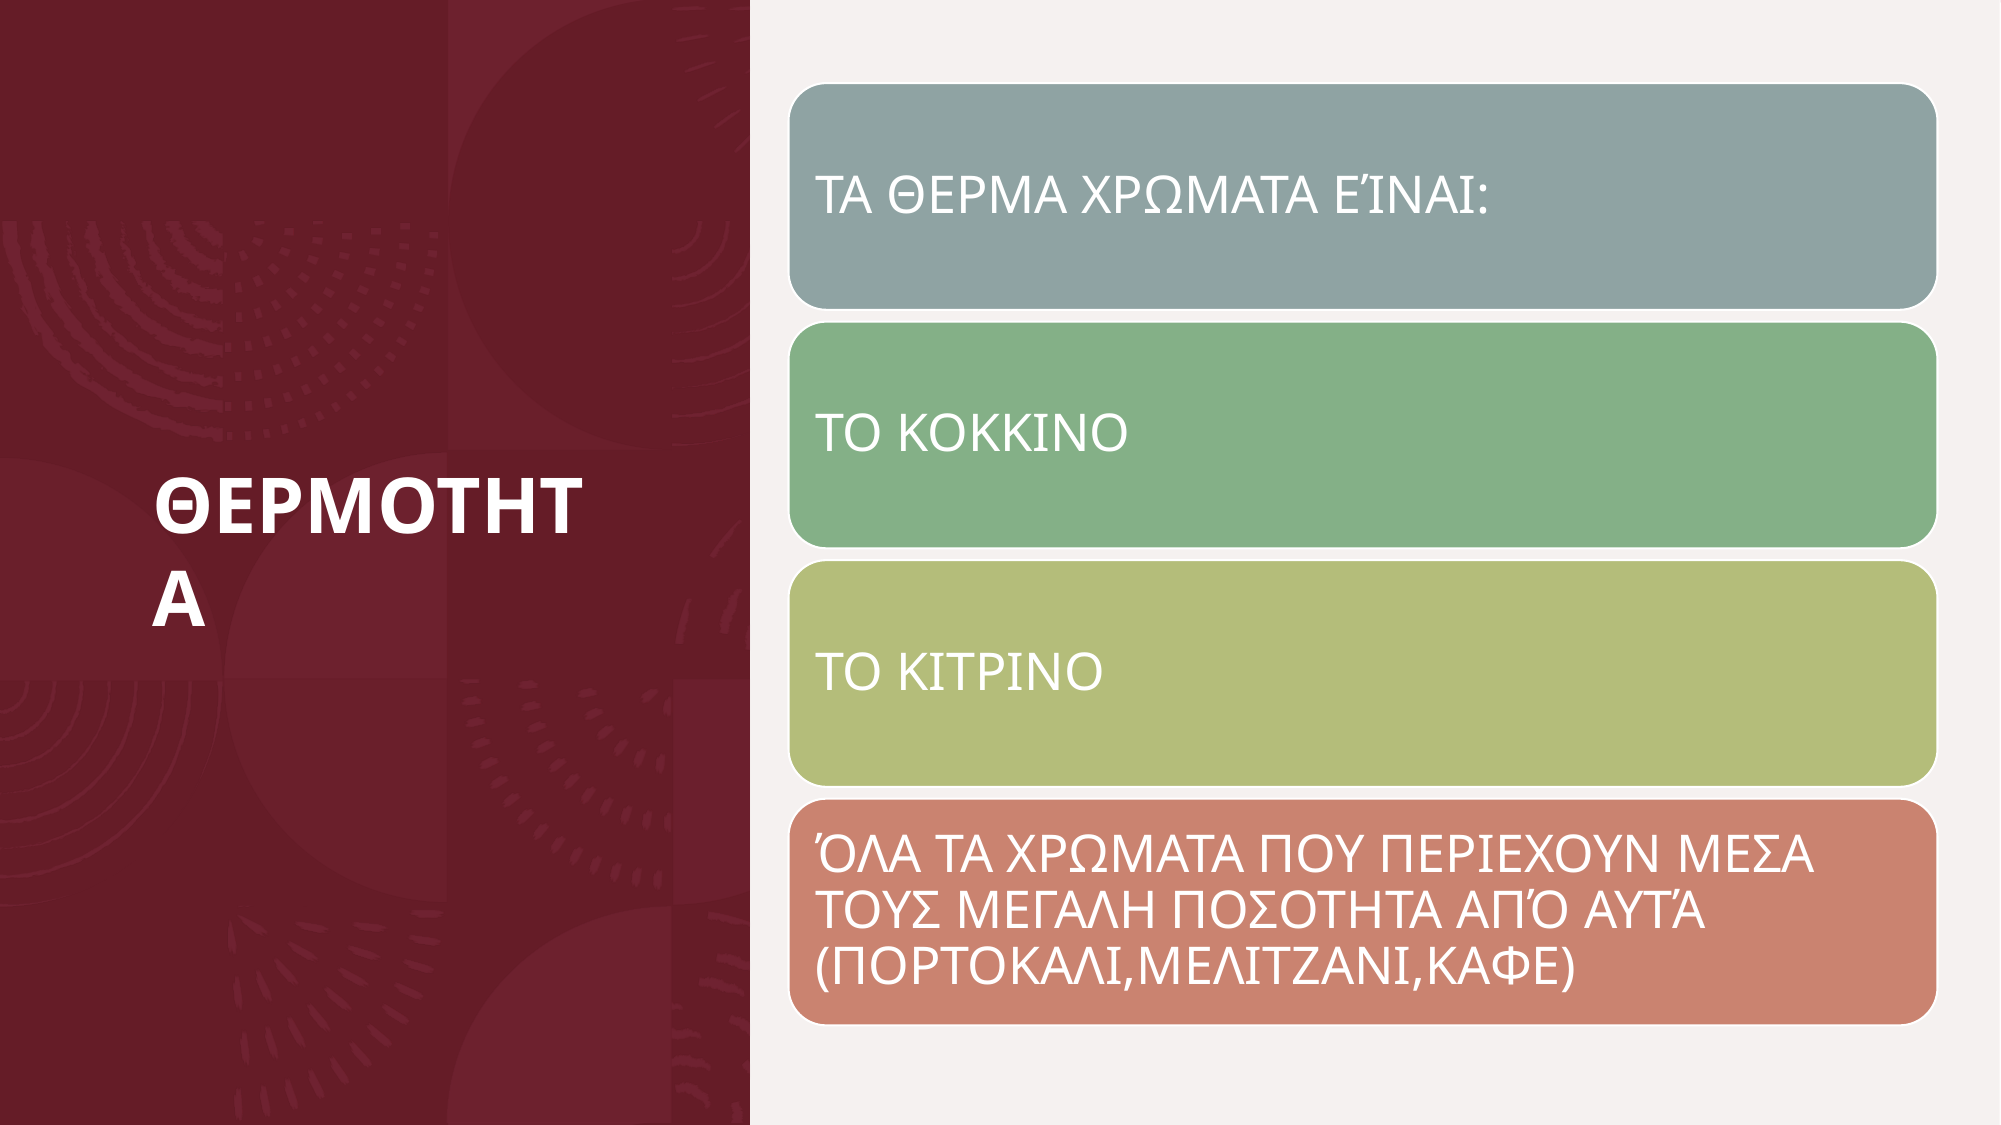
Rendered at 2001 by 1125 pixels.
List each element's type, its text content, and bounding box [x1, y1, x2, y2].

text_box ΤΑ ΘΕΡΜΑ ΧΡΩΜΑΤΑ ΕΊΝΑΙ: [788, 83, 1938, 310]
text_box [0, 0, 2000, 1125]
text_box ΌΛΑ ΤΑ ΧΡΩΜΑΤΑ ΠΟΥ ΠΕΡΙΕΧΟΥΝ ΜΕΣΑ ΤΟΥΣ ΜΕΓΑΛΗ ΠΟΣΟΤΗΤΑ ΑΠΌ ΑΥΤΆ (ΠΟΡΤΟΚΑΛΙ,ΜΕΛΙΤΖΑΝΙ,ΚΑΦΕ) [788, 798, 1938, 1026]
title ΘΕΡΜΟΤΗΤΑ [137, 91, 601, 1007]
text_box ΤΟ ΚΙΤΡΙΝΟ [788, 560, 1938, 787]
text_box ΤΟ ΚΟΚΚΙΝΟ [788, 321, 1938, 549]
